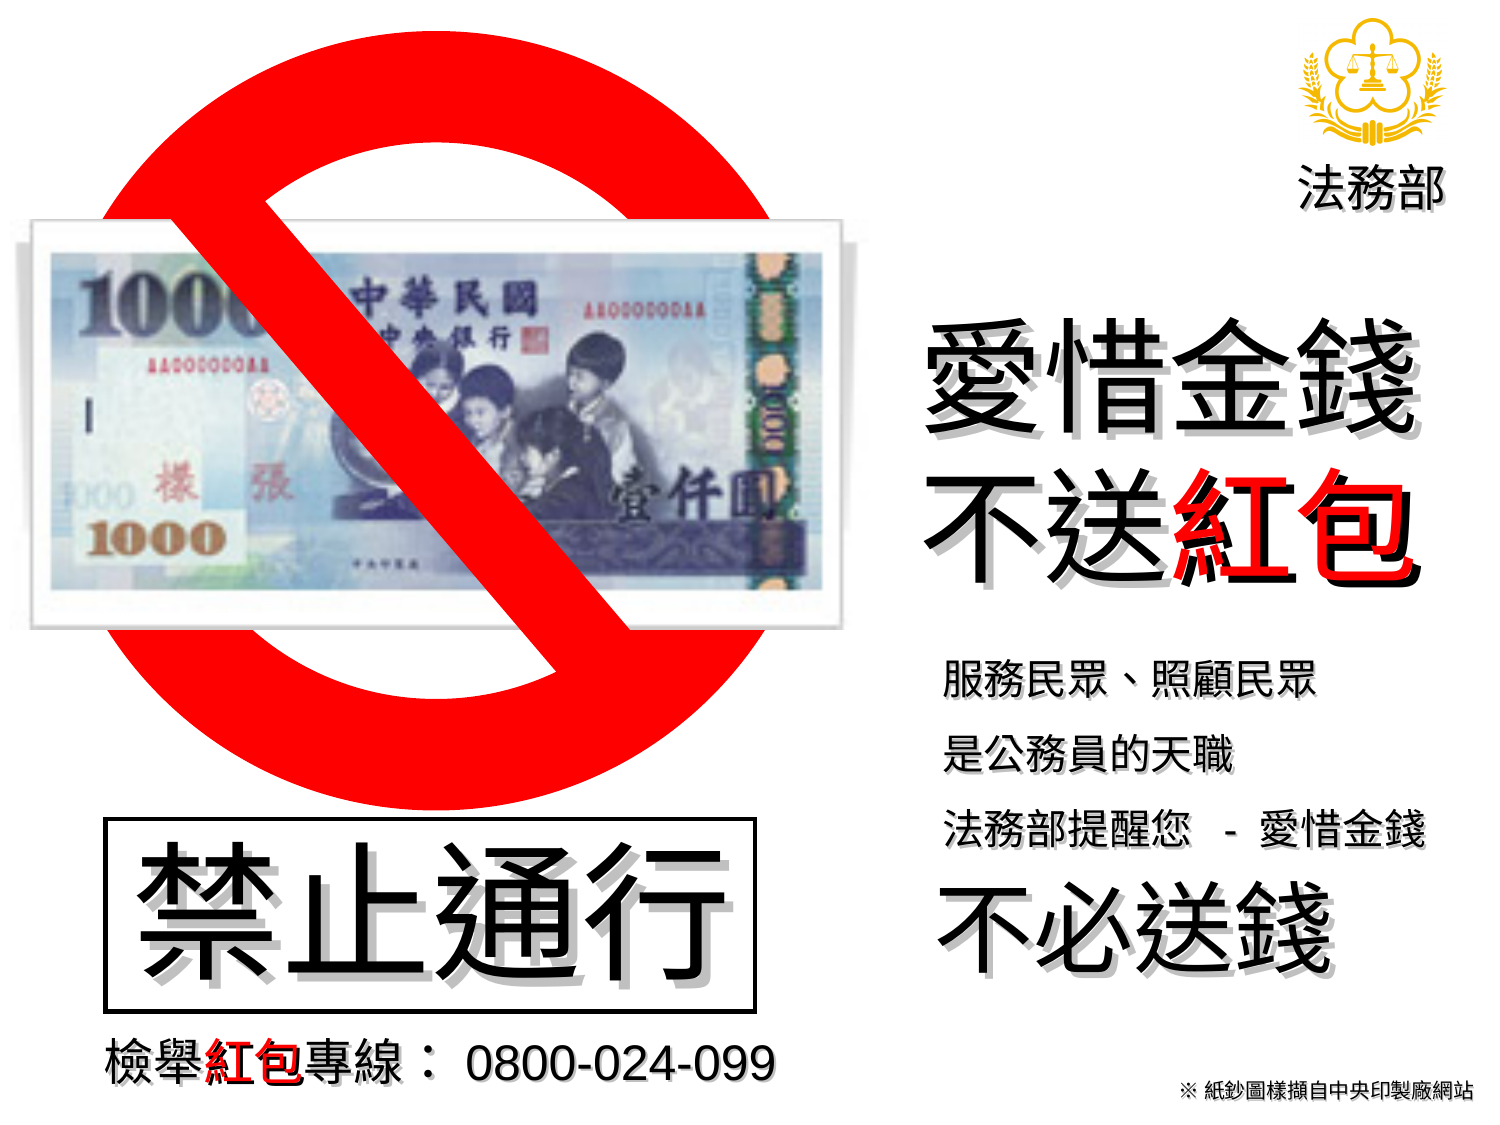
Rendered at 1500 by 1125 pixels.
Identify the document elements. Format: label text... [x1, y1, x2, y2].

text_box [105, 819, 755, 1011]
text_box [102, 31, 770, 219]
picture [10, 219, 519, 630]
text_box 愛惜金錢 不送紅包 [903, 290, 1447, 607]
text_box ※紙鈔圖樣擷自中央印製廠網站 [1163, 1070, 1500, 1111]
text_box 不必送錢 [918, 857, 1356, 994]
text_box 服務民眾、照顧民眾 是公務員的天職 法務部提醒您 - 愛惜金錢 [927, 645, 1483, 861]
picture [1298, 19, 1447, 146]
text_box [107, 630, 765, 810]
picture [282, 219, 869, 630]
text_box 法務部 [1281, 148, 1471, 224]
text_box 禁止通行 [116, 810, 838, 1006]
text_box 檢舉紅包專線：0800-024-099 [88, 1023, 821, 1099]
